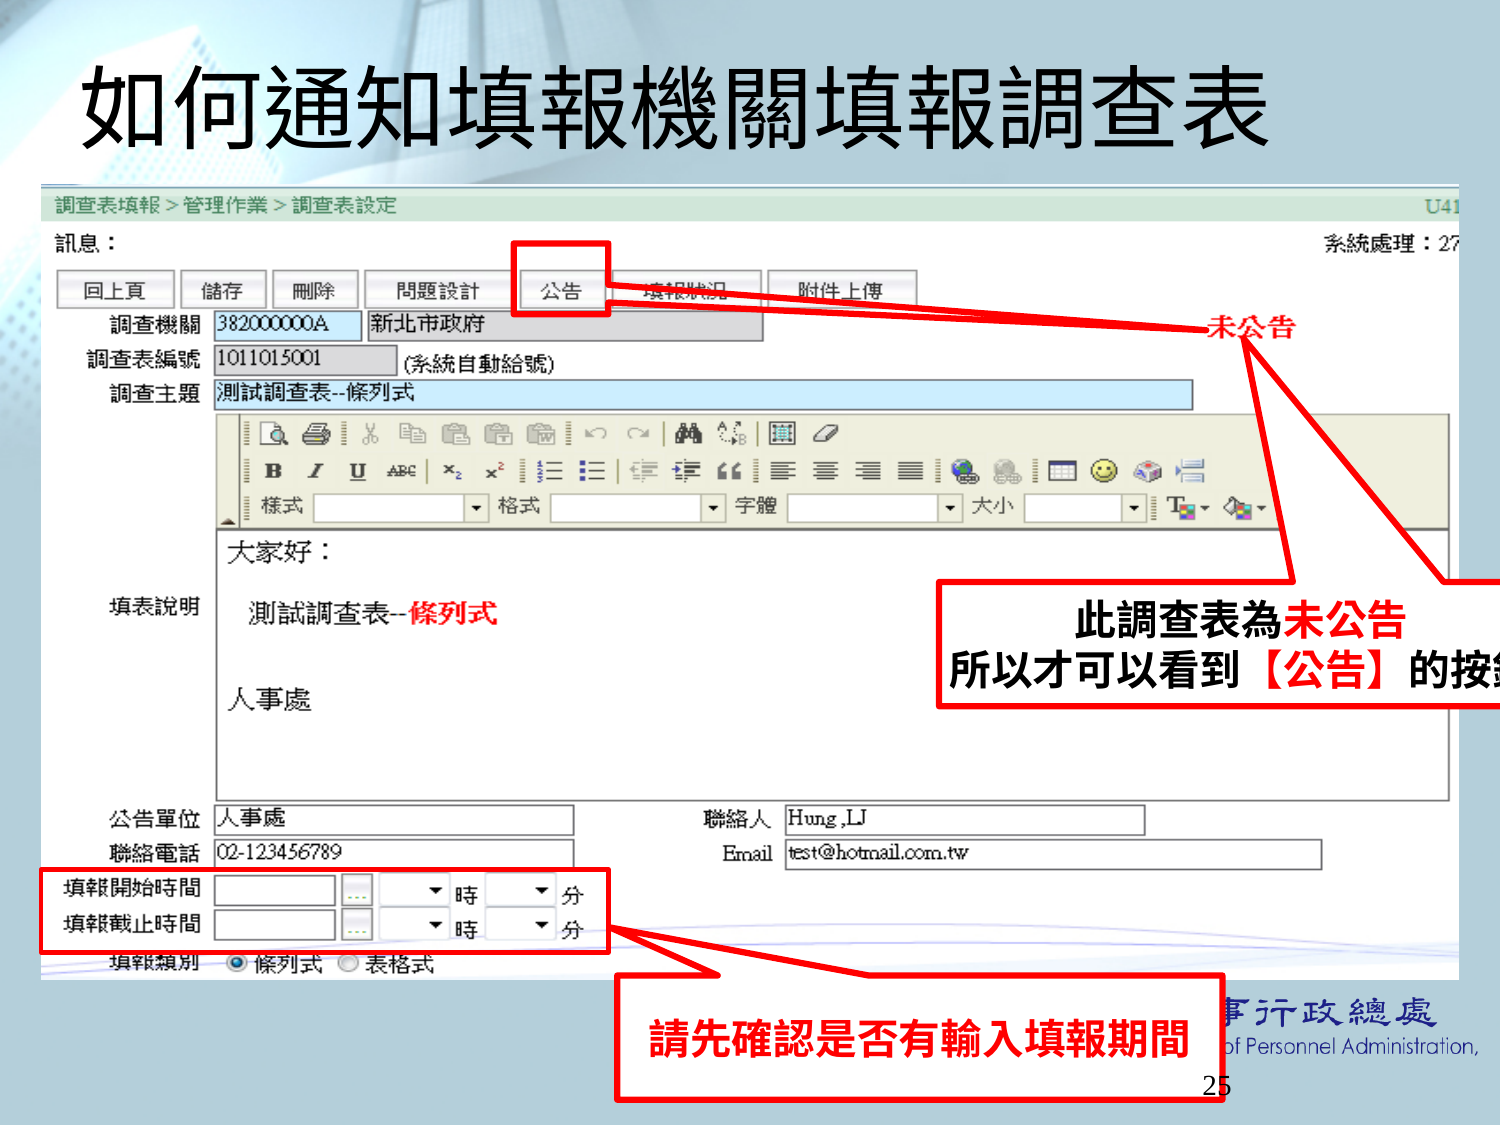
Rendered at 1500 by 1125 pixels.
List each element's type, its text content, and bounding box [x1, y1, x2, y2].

picture [41, 929, 714, 980]
picture [41, 184, 1459, 980]
text_box [1187, 1058, 1500, 1125]
picture [43, 872, 606, 950]
text_box 請先確認是否有輸入填報期間 [609, 927, 1223, 1100]
title 如何通知填報機關填報調查表 [64, 42, 1340, 169]
text_box 此調查表為未公告 所以才可以看到【公告】的按鈕 [939, 338, 1500, 707]
